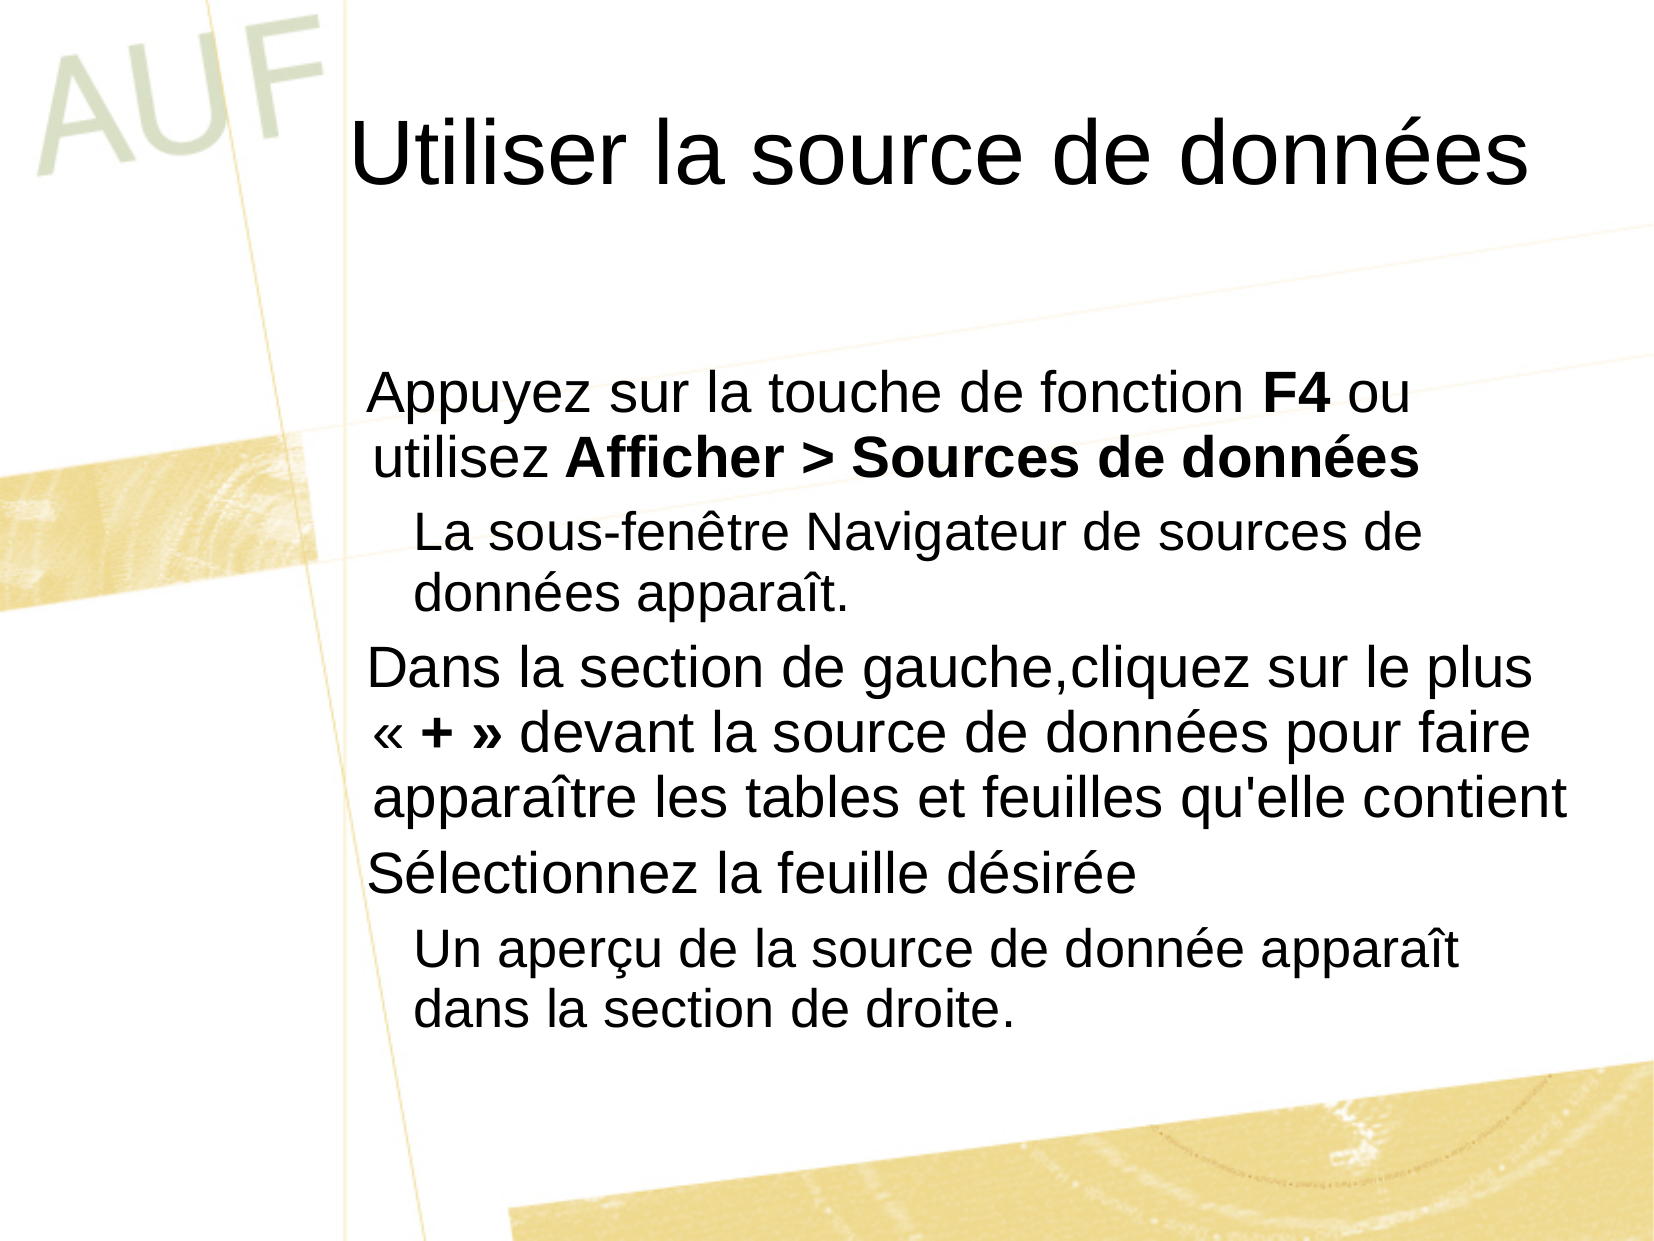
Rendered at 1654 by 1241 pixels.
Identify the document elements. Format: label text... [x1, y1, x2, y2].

picture [0, 0, 1654, 1241]
subtitle Appuyez sur la touche de fonction F4 ou utilisez Afficher > Sources de données La sous-fenêtre Navigateur de sources de données apparaît. Dans la section de gauche,cliquez sur le plus « + » devant la source de données pour faire apparaître les tables et feuilles qu'elle contient Sélectionnez la feuille désirée Un aperçu de la source de donnée apparaît dans la section de droite. [82, 290, 1571, 1109]
title Utiliser la source de données [82, 49, 1571, 257]
